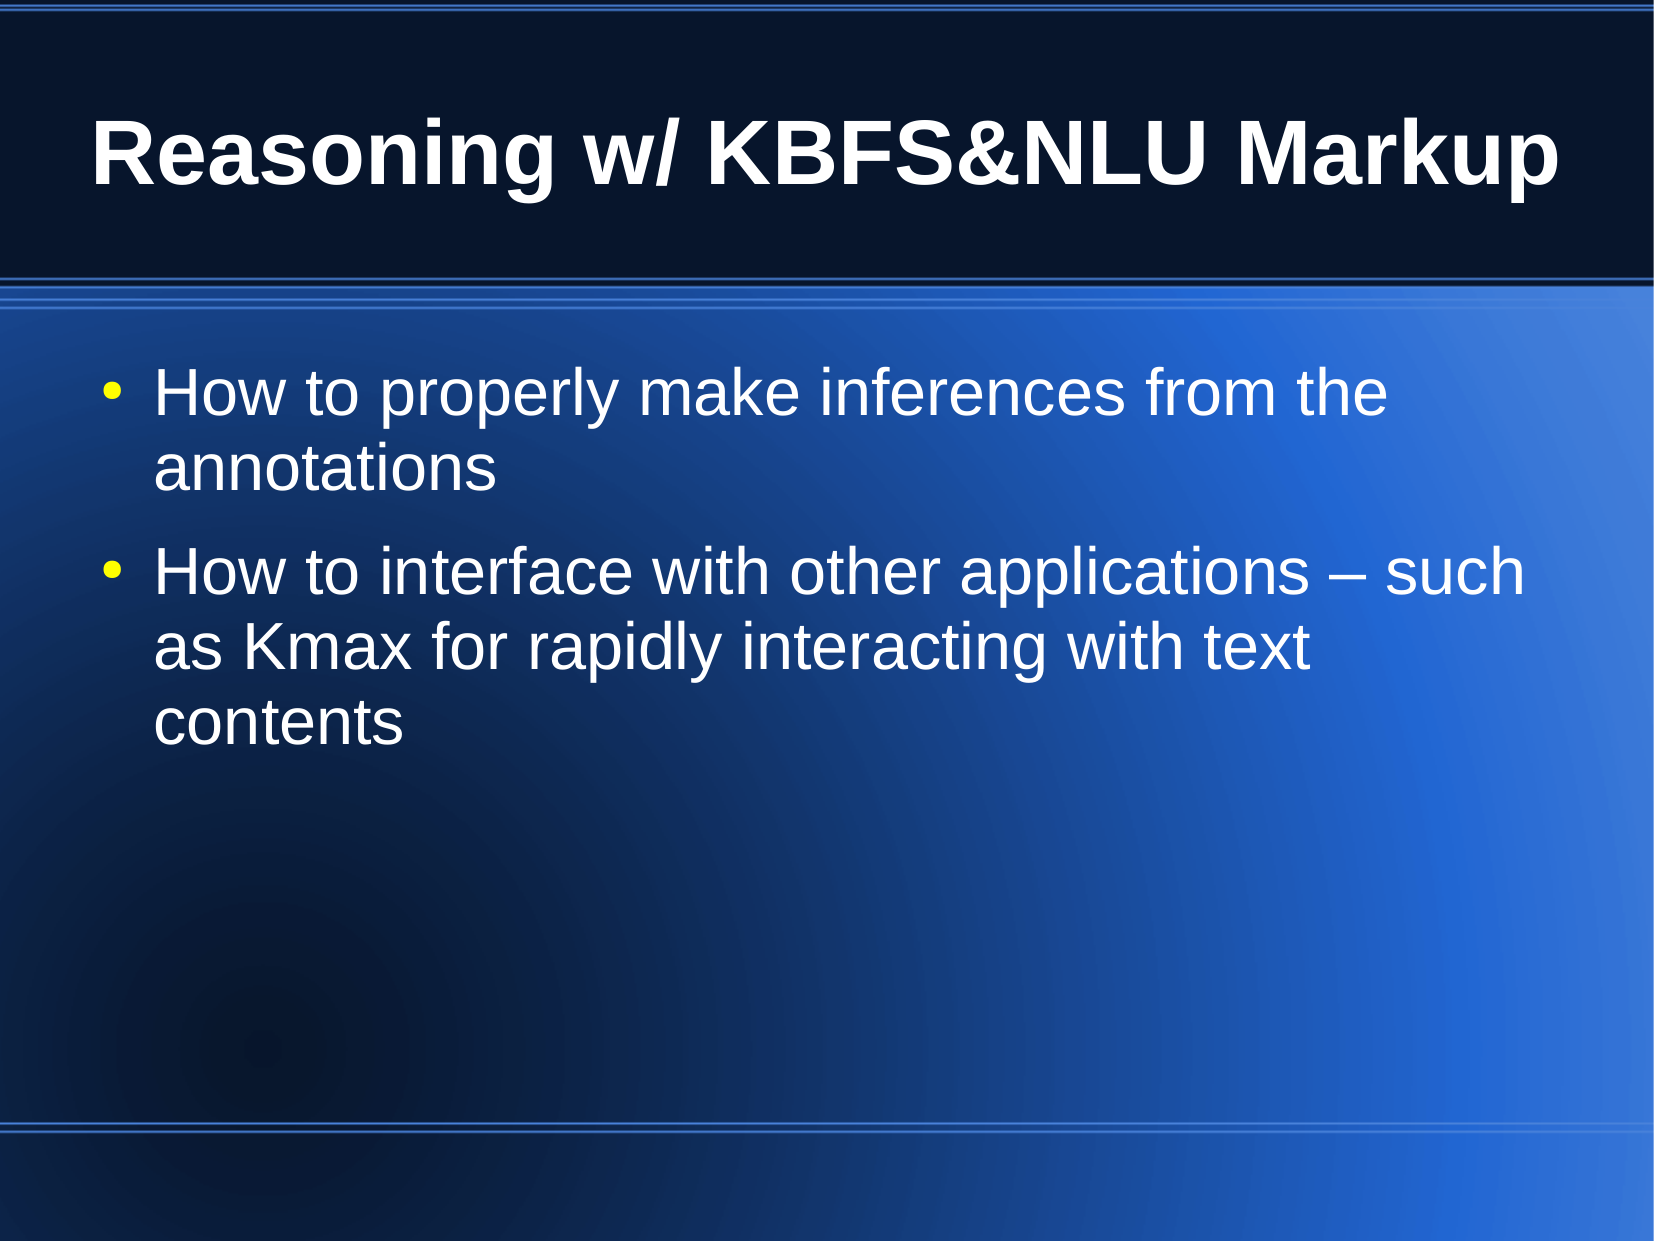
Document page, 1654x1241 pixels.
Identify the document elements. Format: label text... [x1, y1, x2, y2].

list How to properly make inferences from the annotations How to interface with other applications – such as Kmax for rapidly interacting with text contents [82, 355, 1571, 1159]
picture [0, 0, 1654, 1241]
title Reasoning w/ KBFS&NLU Markup [82, 56, 1571, 250]
